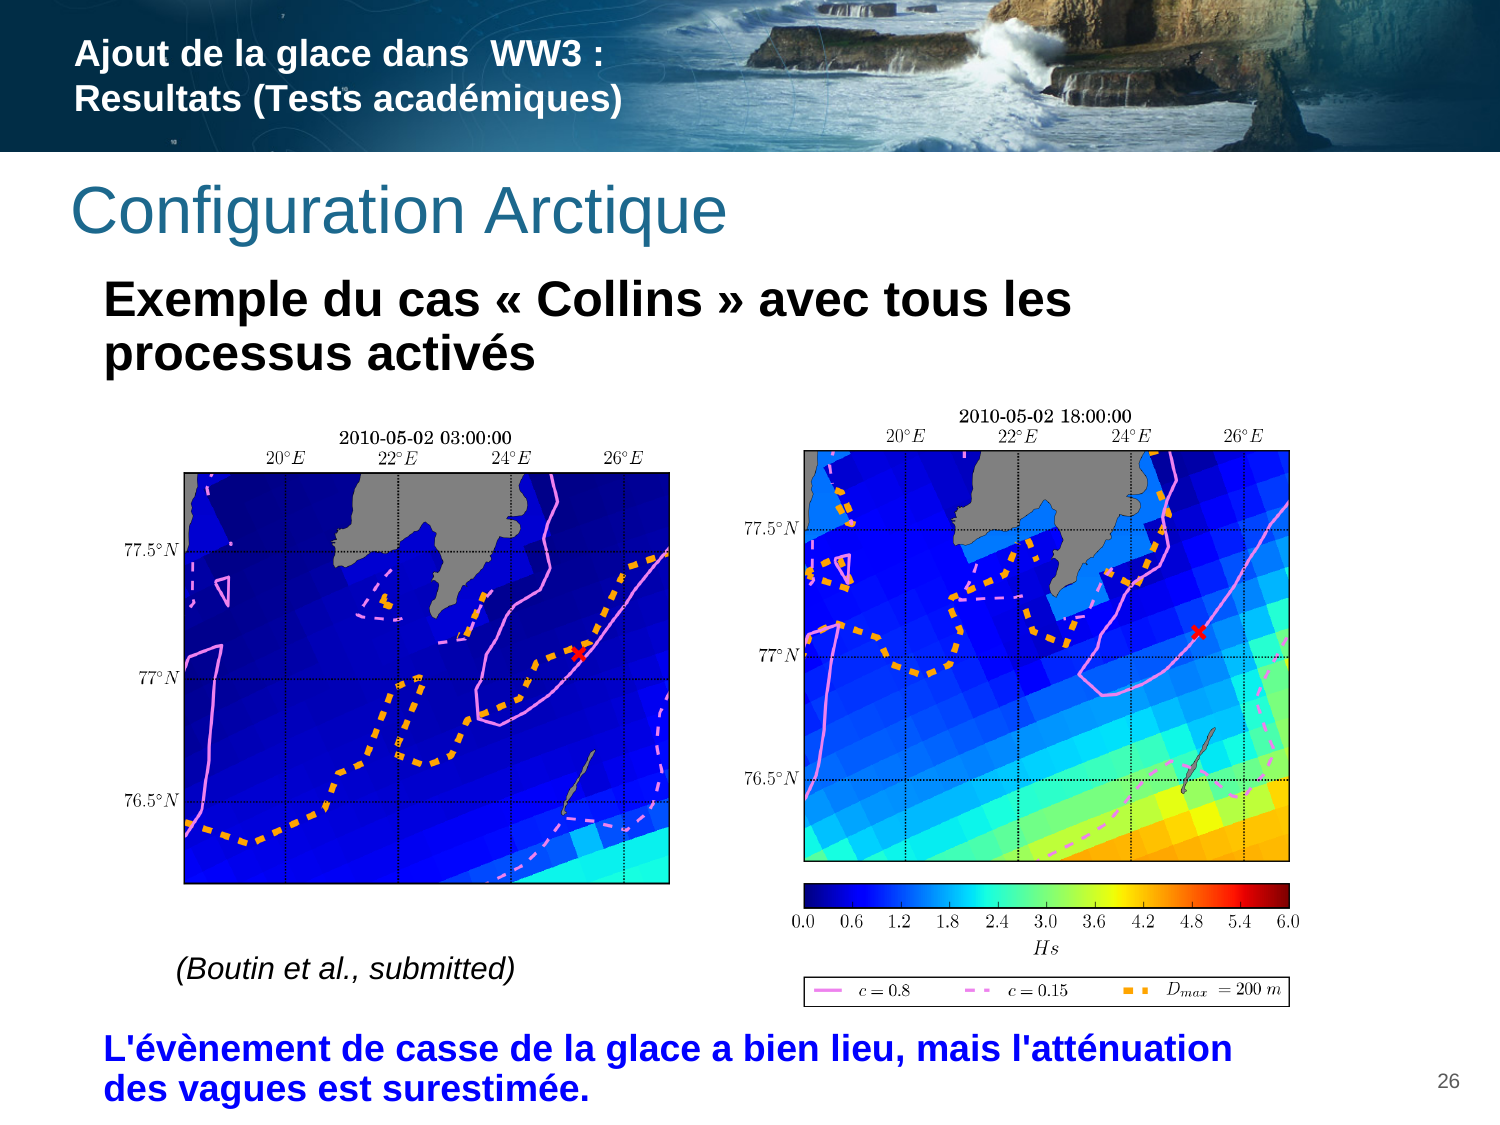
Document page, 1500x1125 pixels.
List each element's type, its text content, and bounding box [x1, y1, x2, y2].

text_box (Boutin et al., submitted) [161, 944, 532, 998]
picture [736, 383, 1300, 1021]
picture [0, 0, 1500, 152]
picture [116, 410, 680, 916]
text_box Exemple du cas « Collins » avec tous les processus activés [88, 265, 1300, 395]
text_box L'évènement de casse de la glace a bien lieu, mais l'atténuation des vagues est surestimée. [88, 1021, 1300, 1123]
title Ajout de la glace dans WW3 : Resultats (Tests académiques) [59, 21, 798, 127]
title Configuration Arctique [55, 147, 1241, 266]
